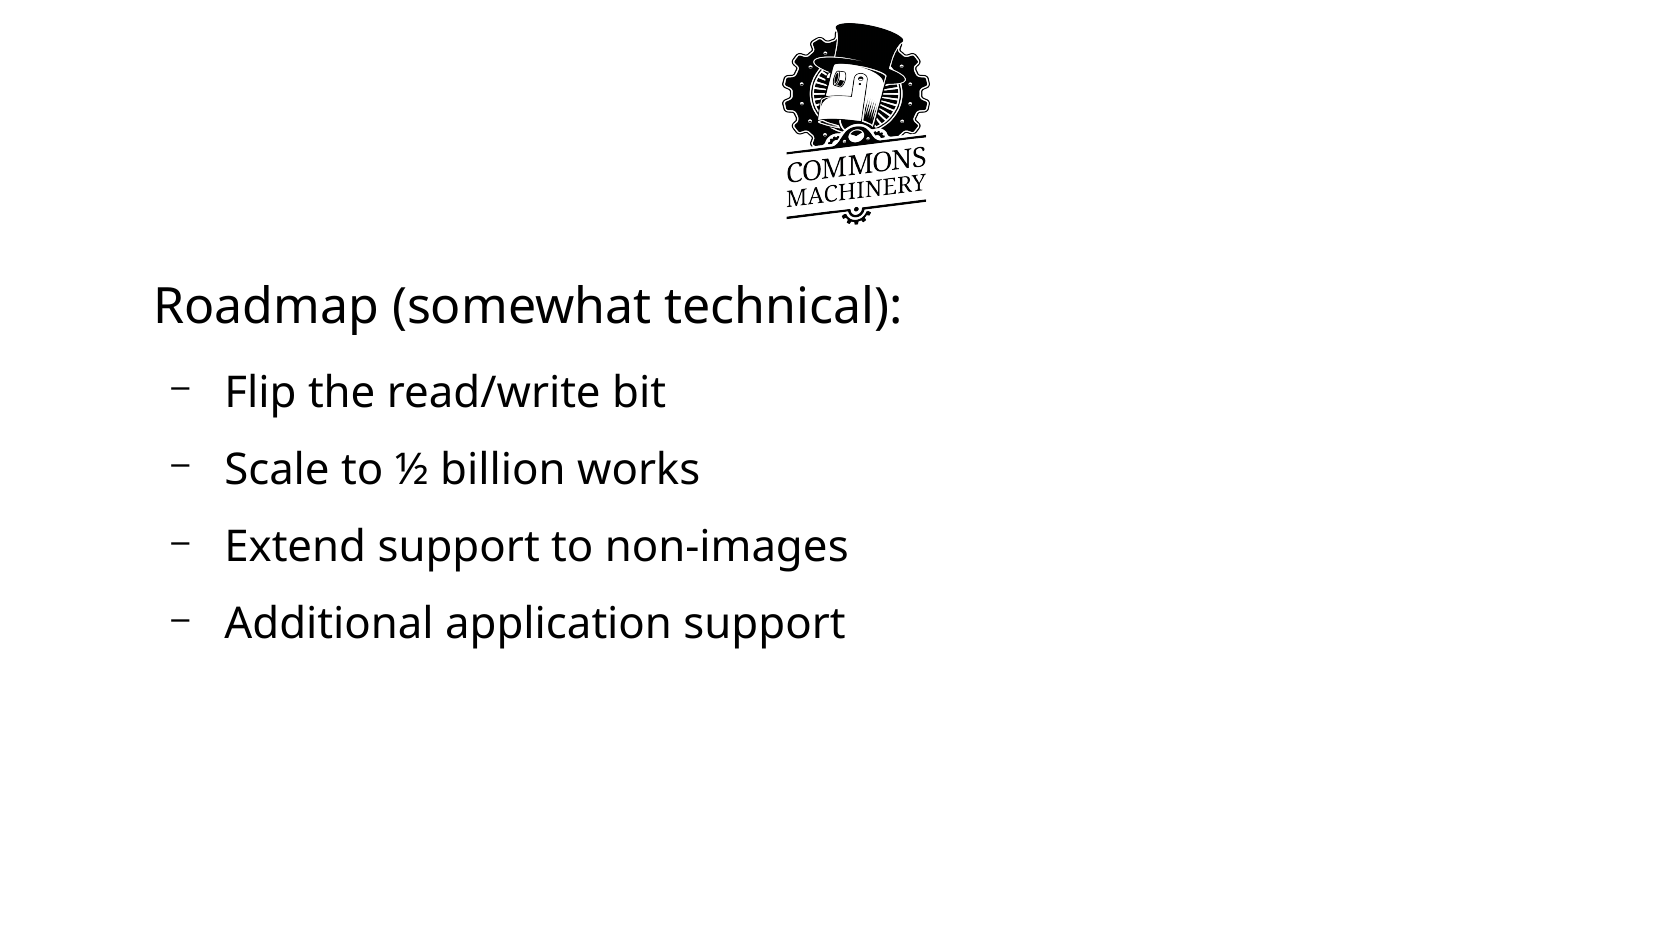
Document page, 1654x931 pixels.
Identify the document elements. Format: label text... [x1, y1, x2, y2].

picture [782, 23, 930, 225]
list Roadmap (somewhat technical): Flip the read/write bit Scale to ½ billion works Extend support to non-images Additional application support [82, 269, 1571, 810]
